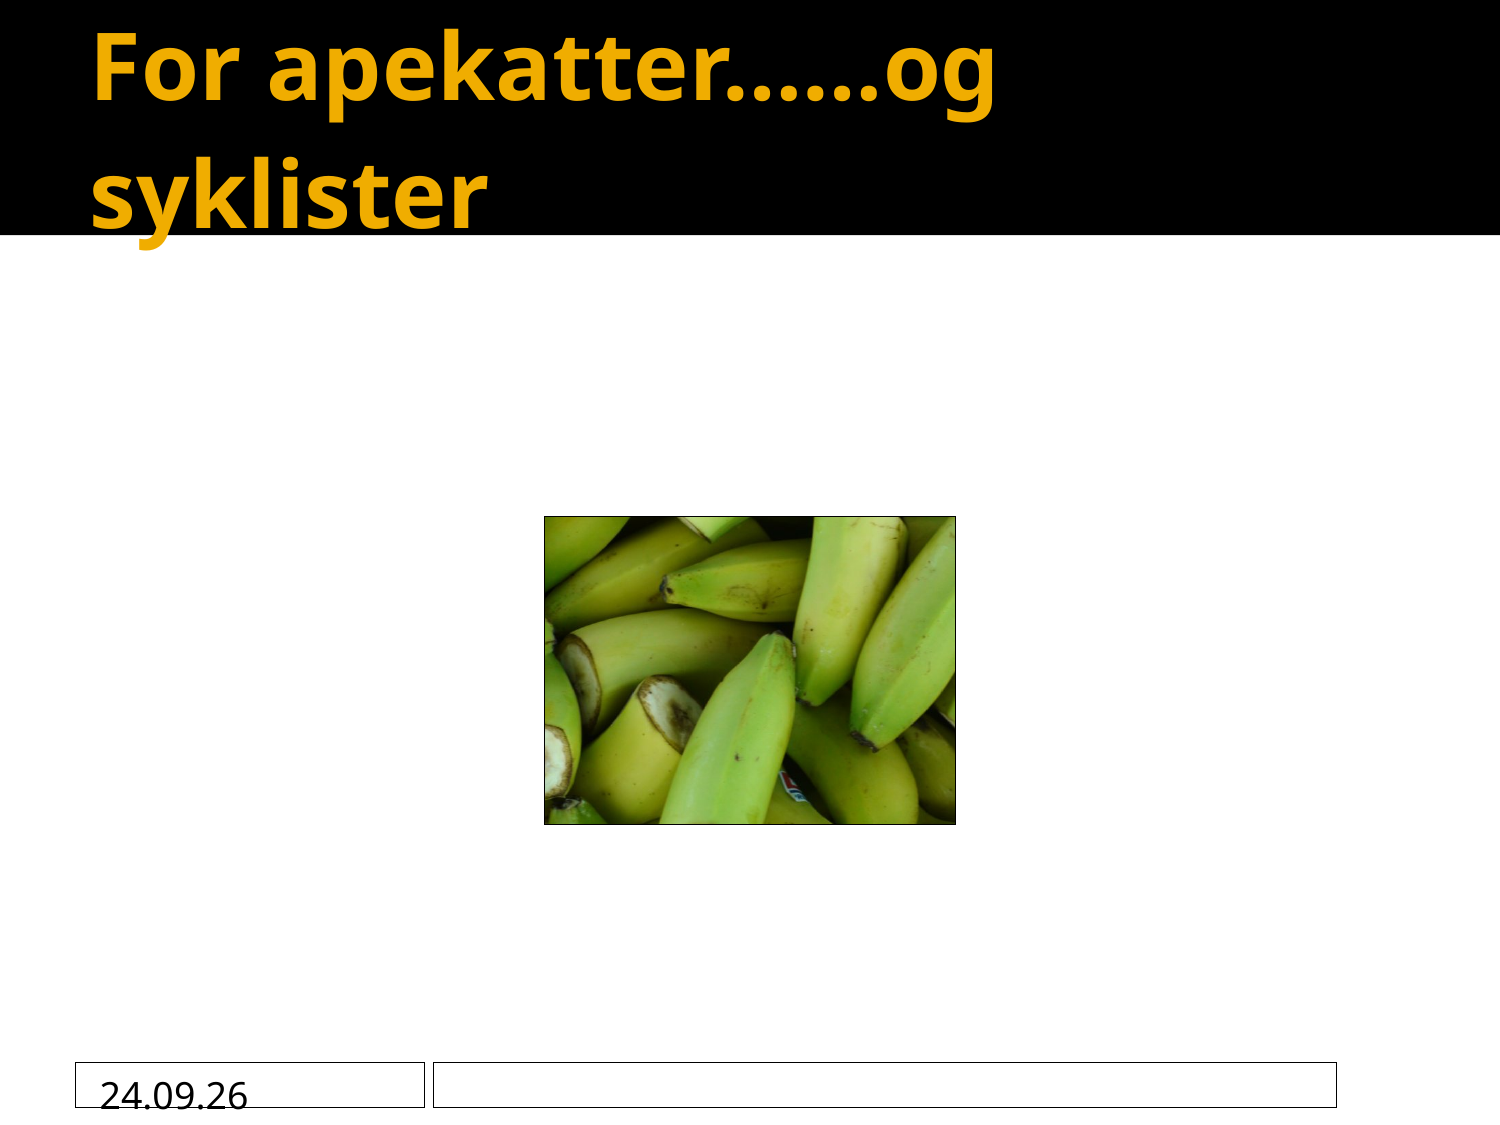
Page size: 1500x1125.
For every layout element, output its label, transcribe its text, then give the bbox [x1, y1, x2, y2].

picture [544, 516, 956, 825]
title For apekatter……og syklister [75, 25, 1425, 231]
